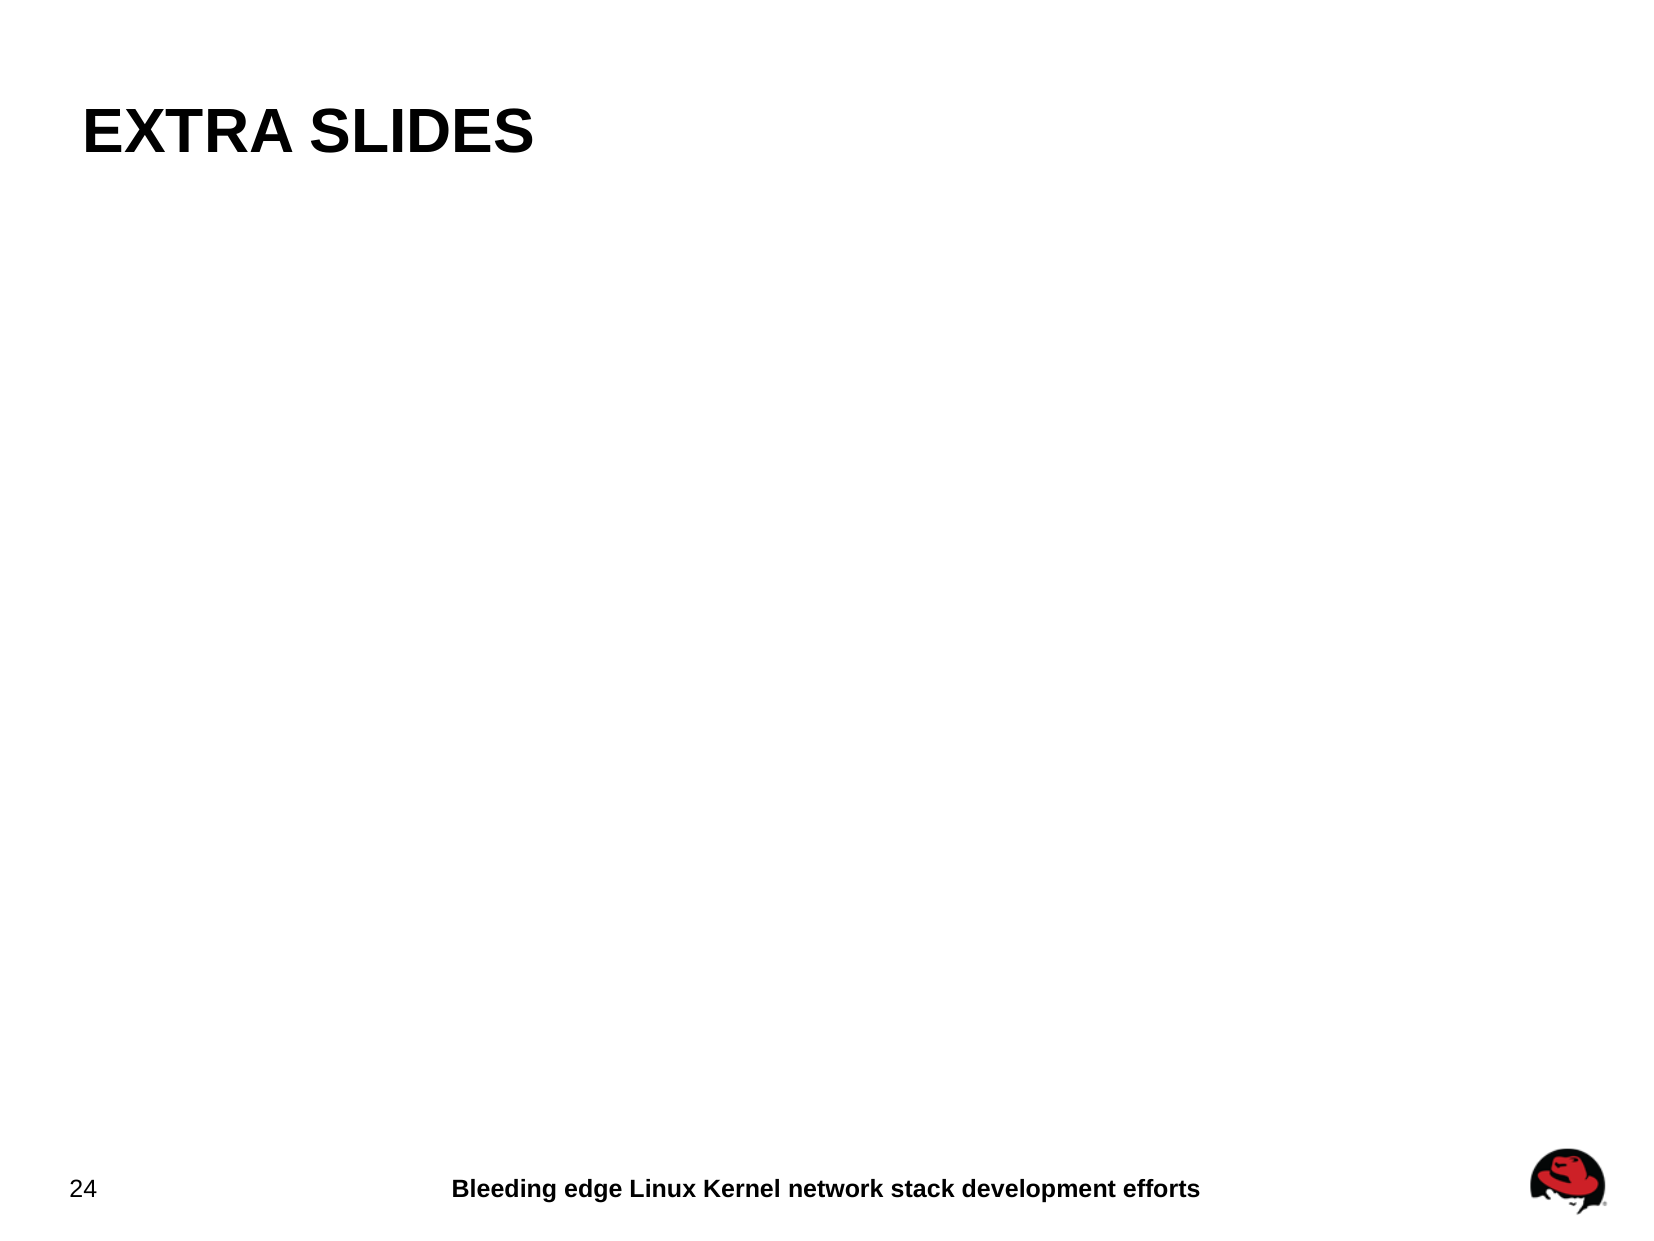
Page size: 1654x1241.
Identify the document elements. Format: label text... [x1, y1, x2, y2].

title EXTRA SLIDES [82, 37, 1571, 226]
picture [1529, 1146, 1613, 1224]
